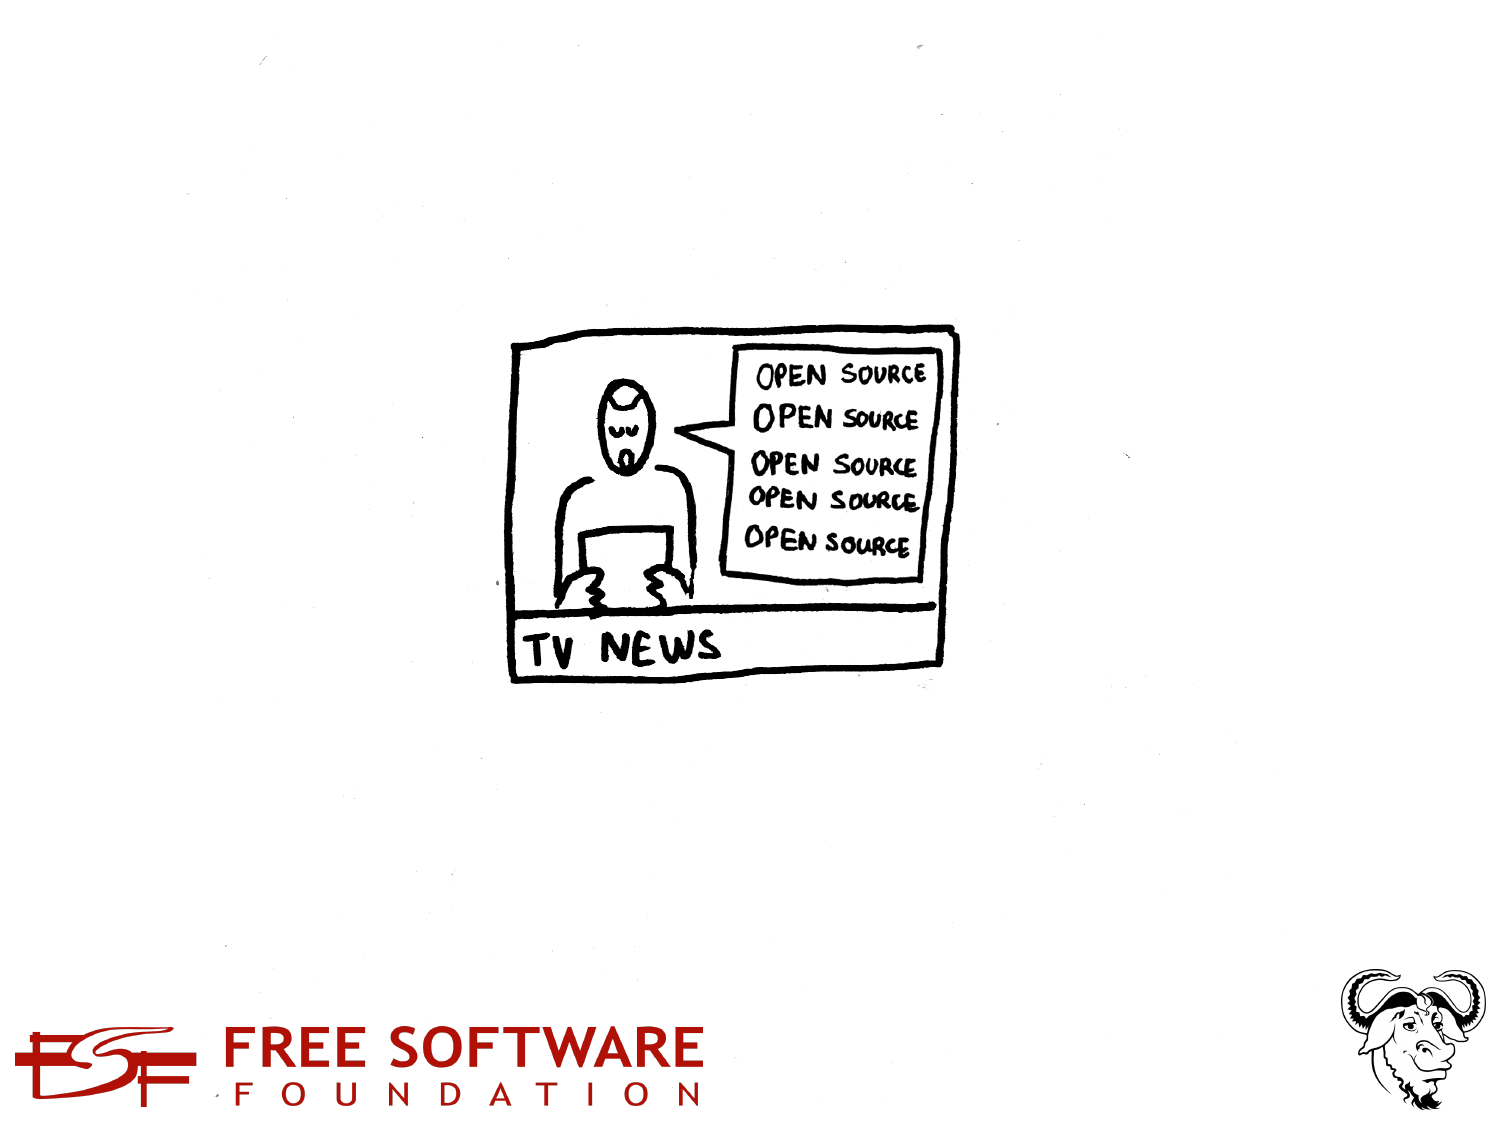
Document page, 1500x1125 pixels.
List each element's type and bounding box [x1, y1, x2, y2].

picture [1341, 969, 1486, 1110]
picture [15, 26, 1329, 1107]
